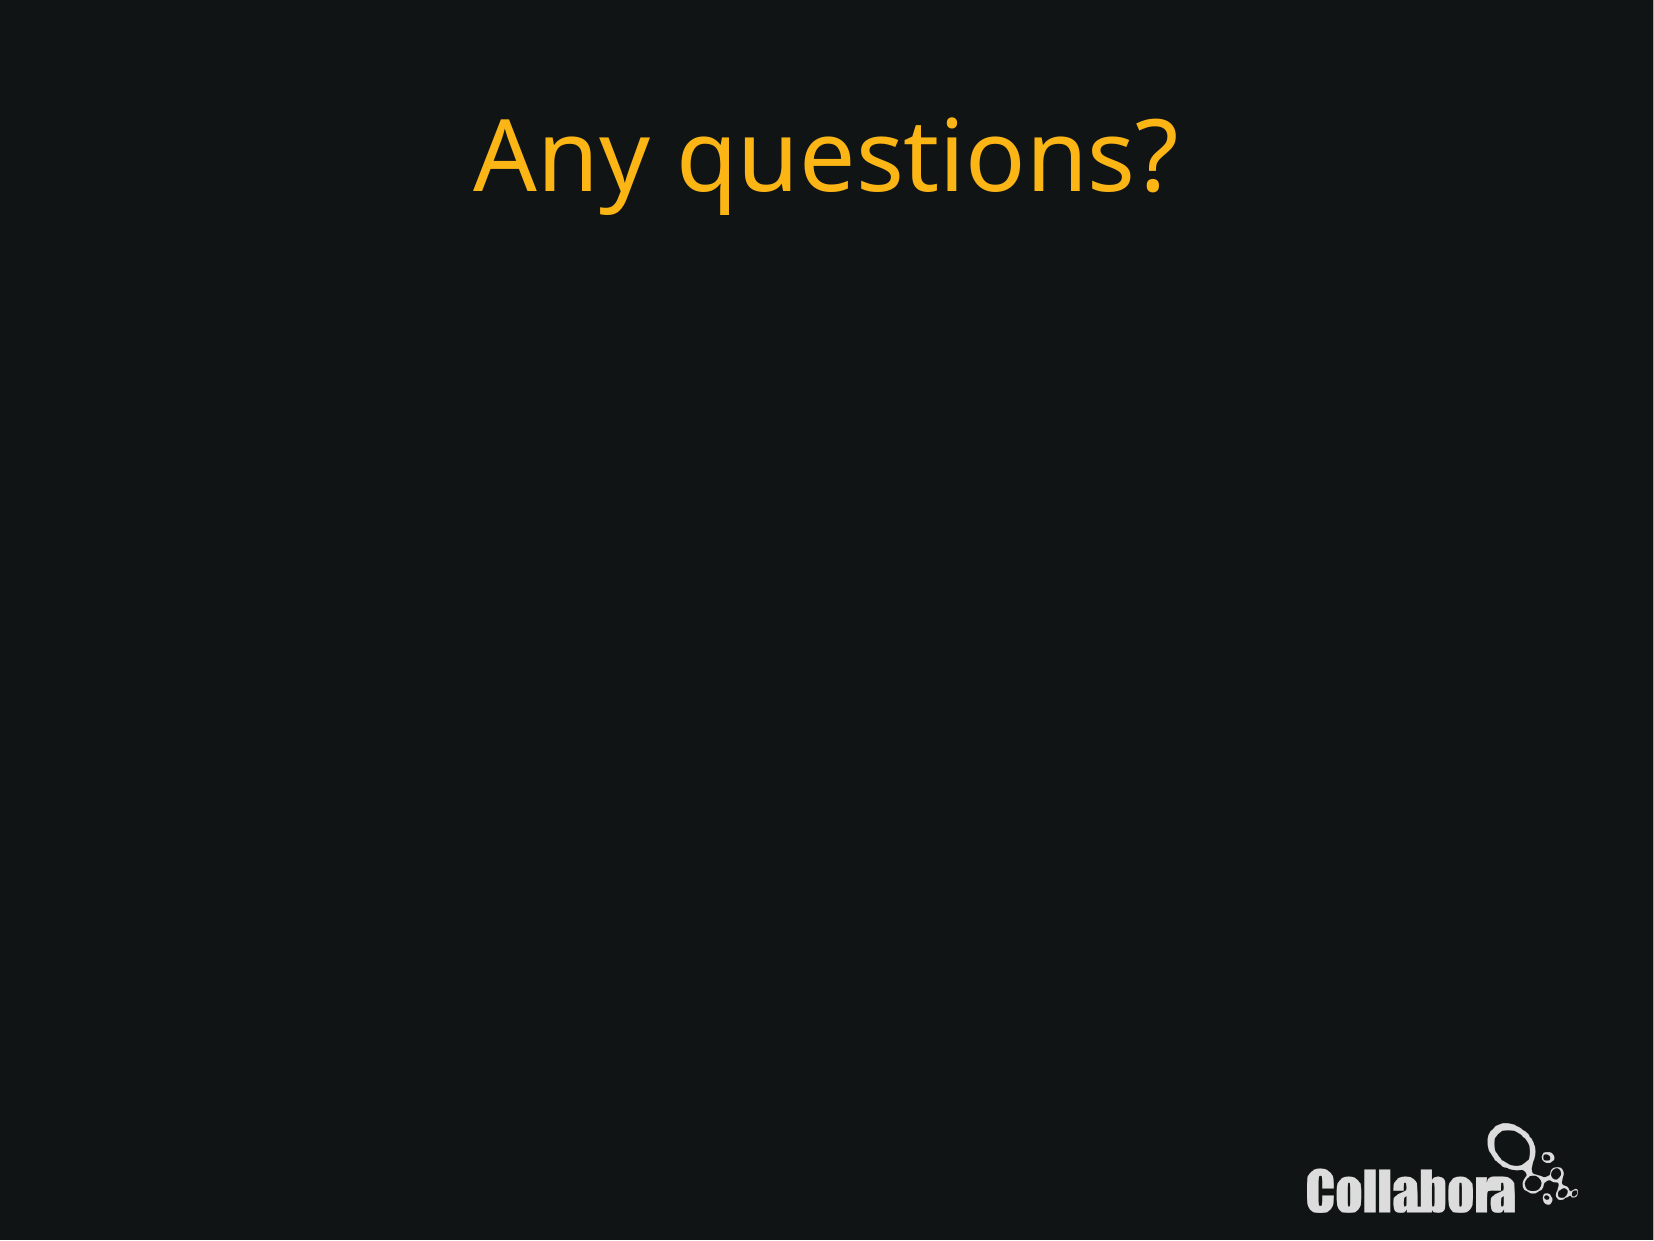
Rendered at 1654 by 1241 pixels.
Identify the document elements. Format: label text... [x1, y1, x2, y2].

title Any questions? [82, 56, 1571, 250]
picture [1307, 1123, 1578, 1213]
